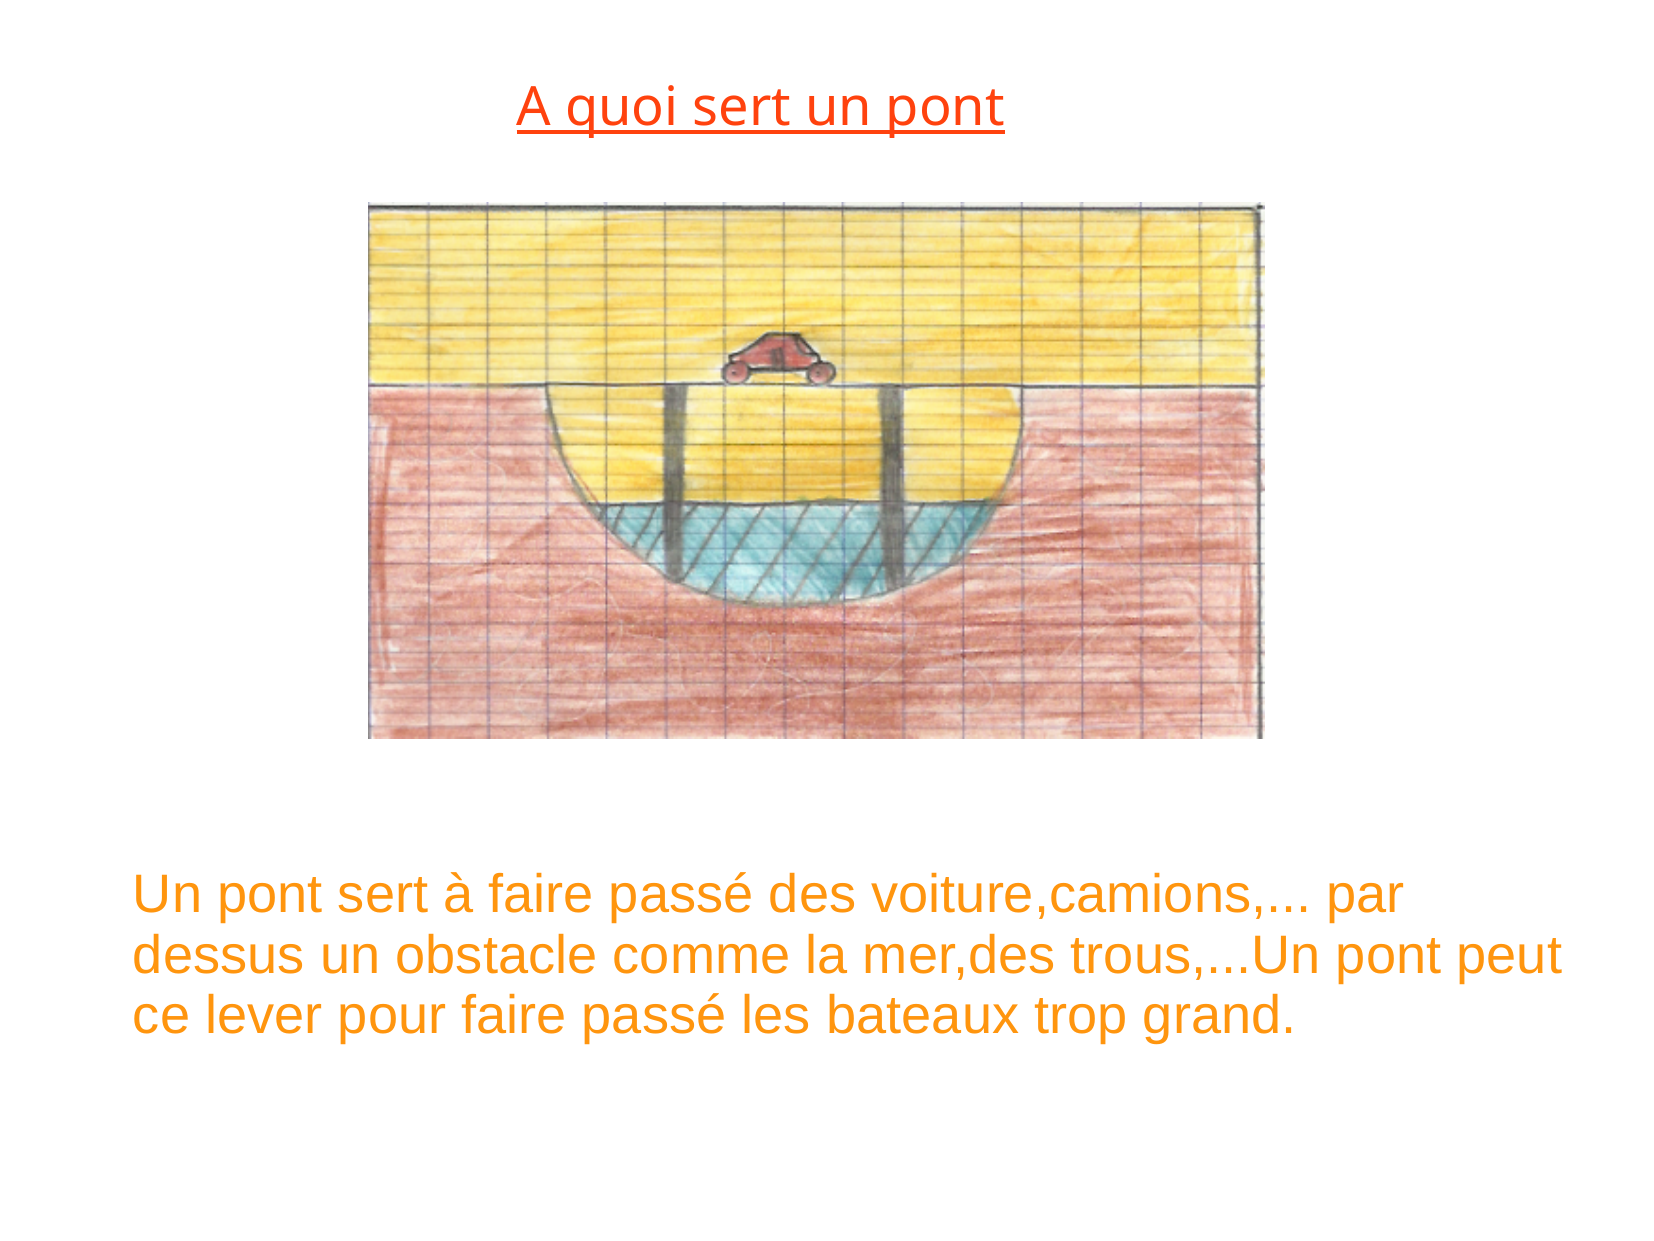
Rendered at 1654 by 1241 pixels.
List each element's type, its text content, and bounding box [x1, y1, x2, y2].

text_box Un pont sert à faire passé des voiture,camions,... par dessus un obstacle comme la mer,des trous,...Un pont peut ce lever pour faire passé les bateaux trop grand. [118, 856, 1595, 1053]
text_box A quoi sert un pont [501, 60, 1093, 149]
picture [368, 202, 1265, 739]
